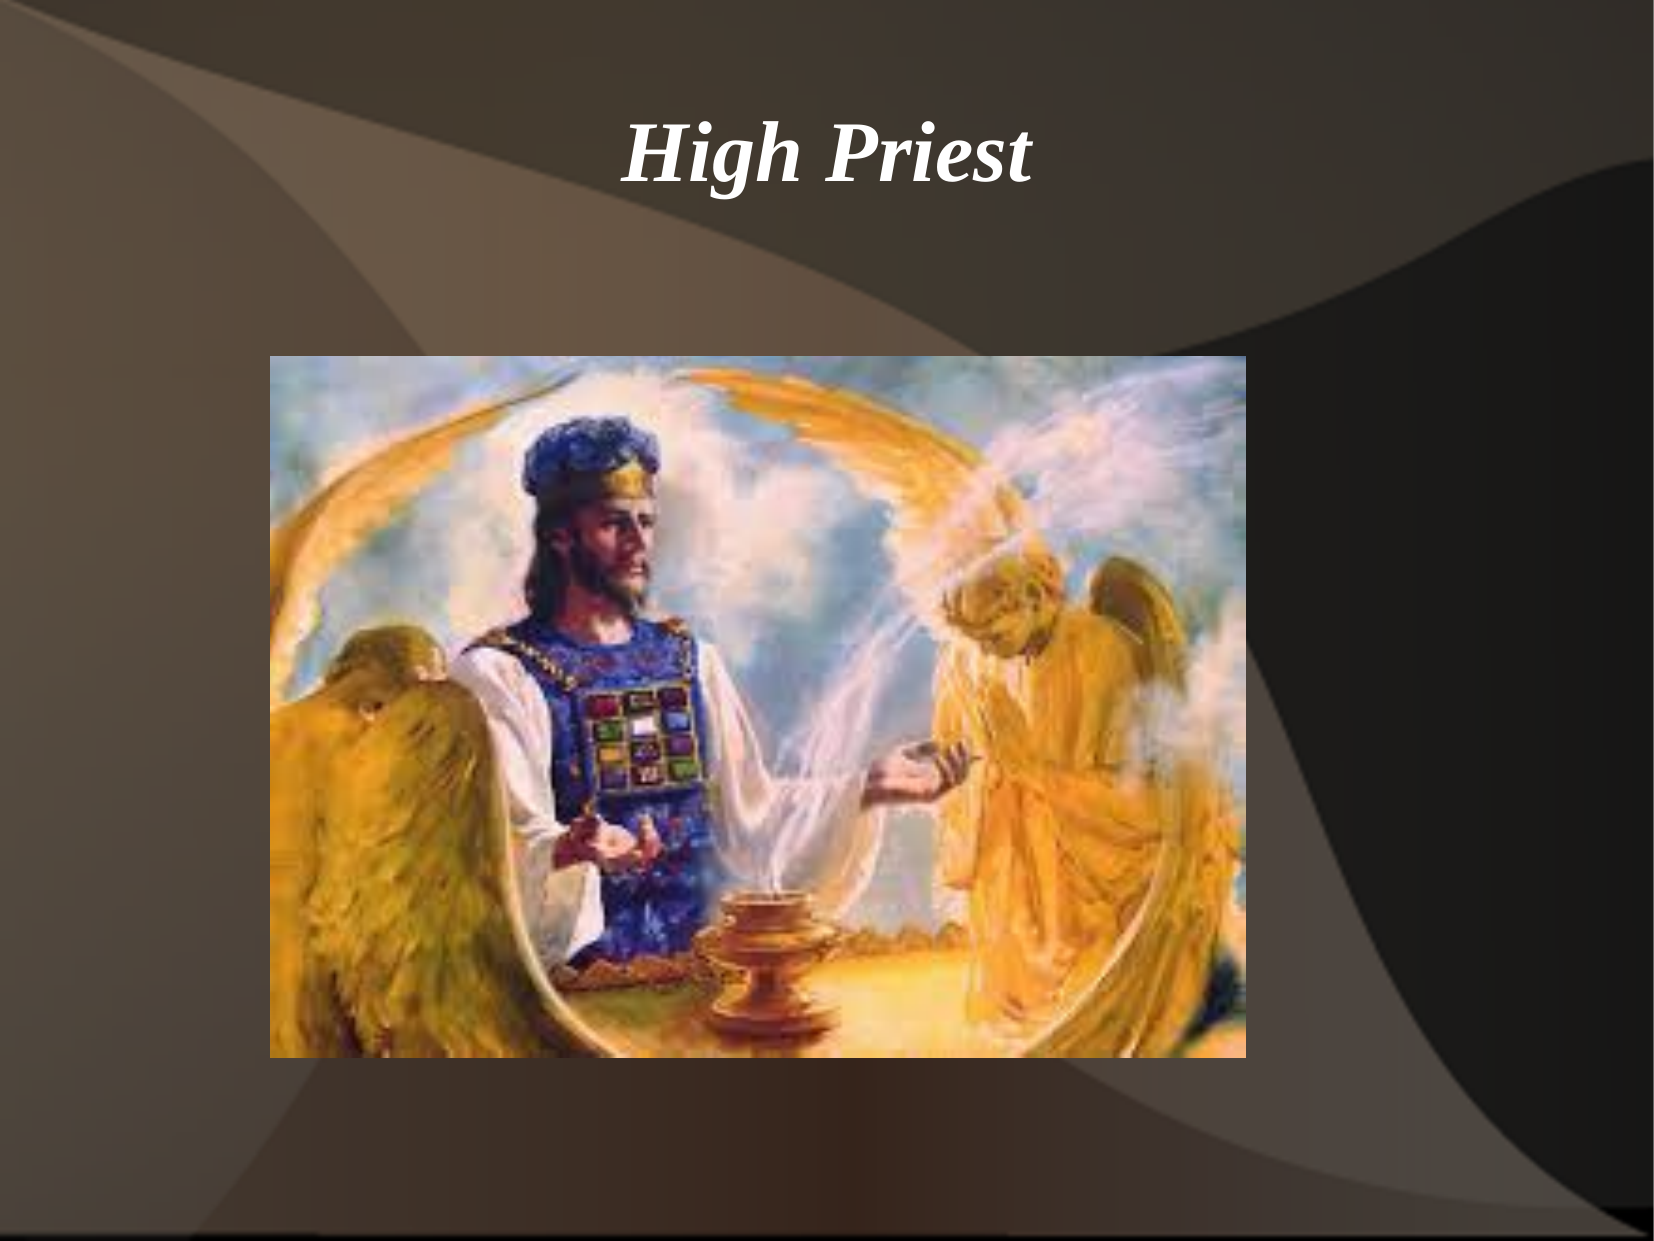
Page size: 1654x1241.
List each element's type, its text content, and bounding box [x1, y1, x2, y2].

title High Priest [82, 49, 1571, 257]
picture [0, 0, 1654, 1241]
